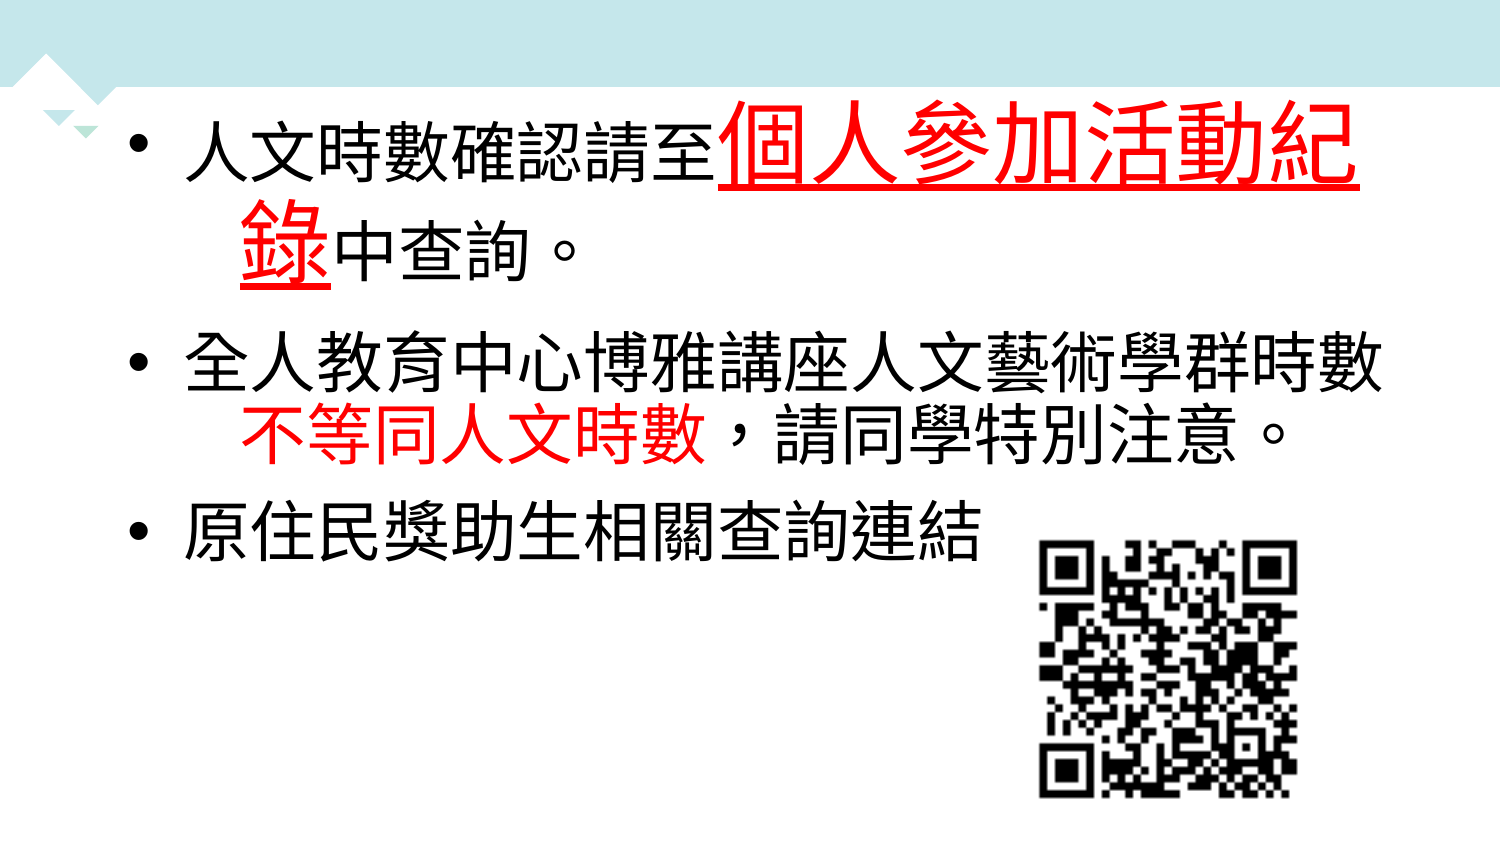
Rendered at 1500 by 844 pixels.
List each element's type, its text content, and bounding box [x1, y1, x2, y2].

text_box 人文時數確認請至個人參加活動紀錄中查詢。 全人教育中心博雅講座人文藝術學群時數不等同人文時數，請同學特別注意。 原住民獎助生相關查詢連結: [112, 91, 1459, 844]
picture [1009, 510, 1329, 830]
